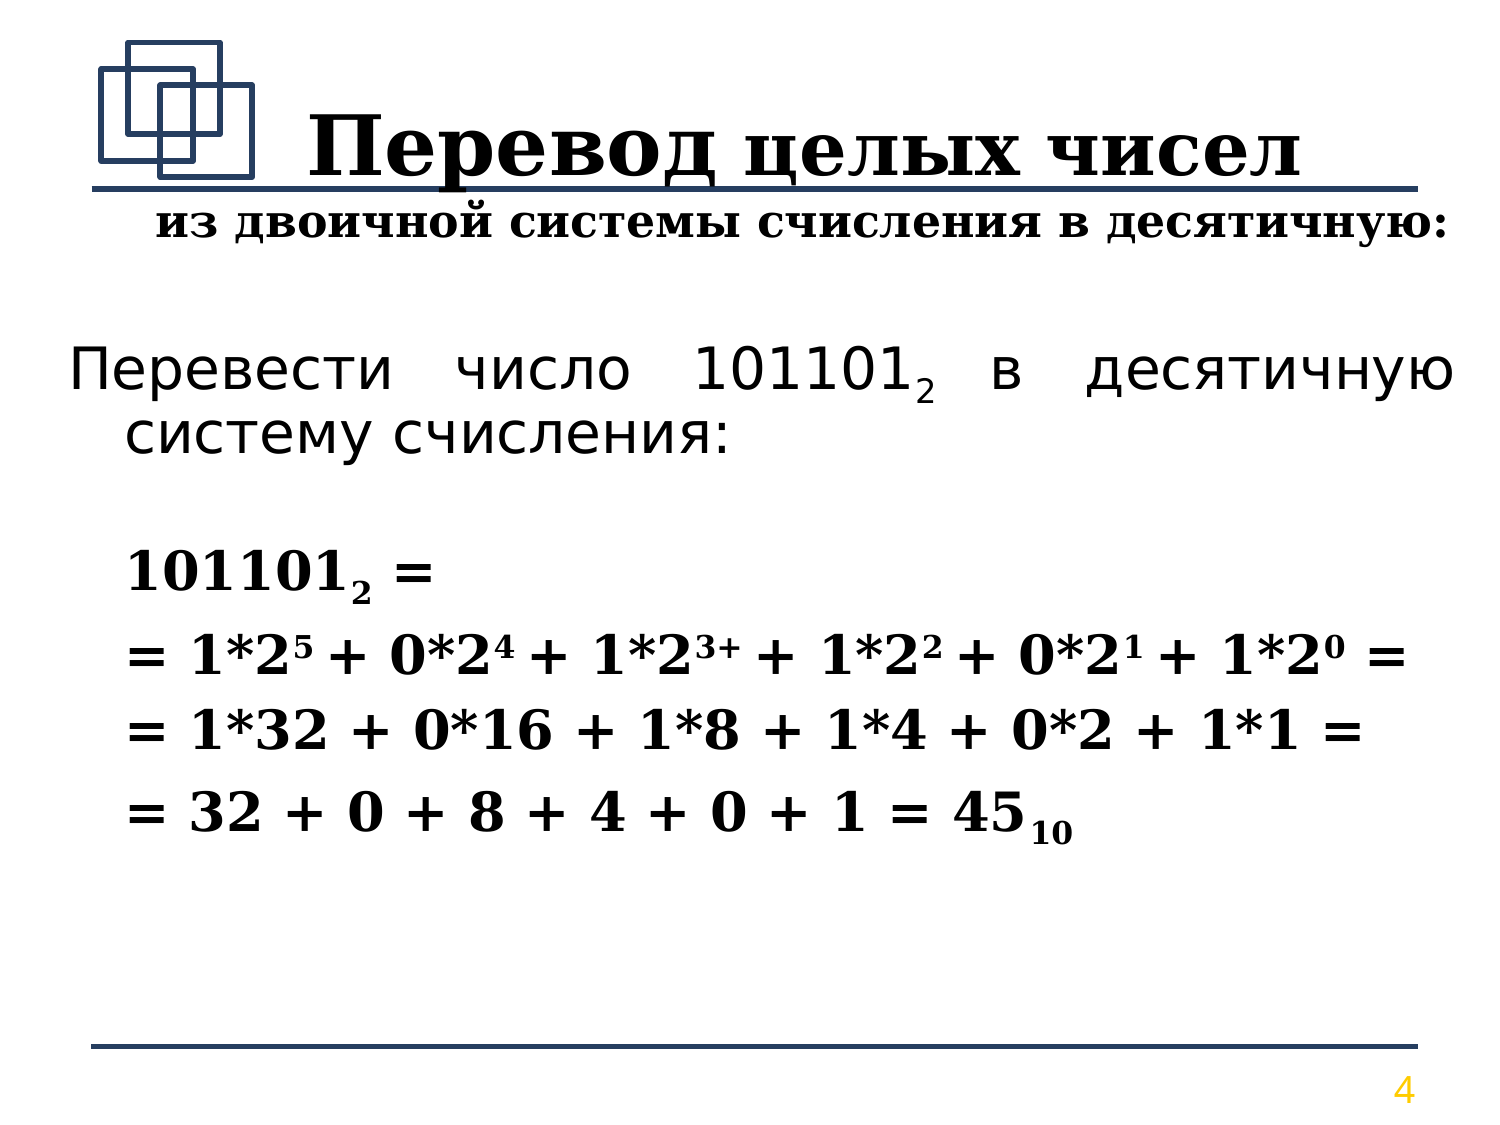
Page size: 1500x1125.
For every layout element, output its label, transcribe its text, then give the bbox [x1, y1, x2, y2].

text_box Перевести число 1011012 в десятичную систему счисления: 1011012 = = 1*25 + 0*24 + 1*23+ + 1*22 + 0*21 + 1*20 = = 1*32 + 0*16 + 1*8 + 1*4 + 0*2 + 1*1 = = 32 + 0 + 8 + 4 + 0 + 1 = 4510 [53, 324, 1471, 1071]
title Перевод целых чисел из двоичной системы счисления в десятичную: [112, 49, 1495, 290]
